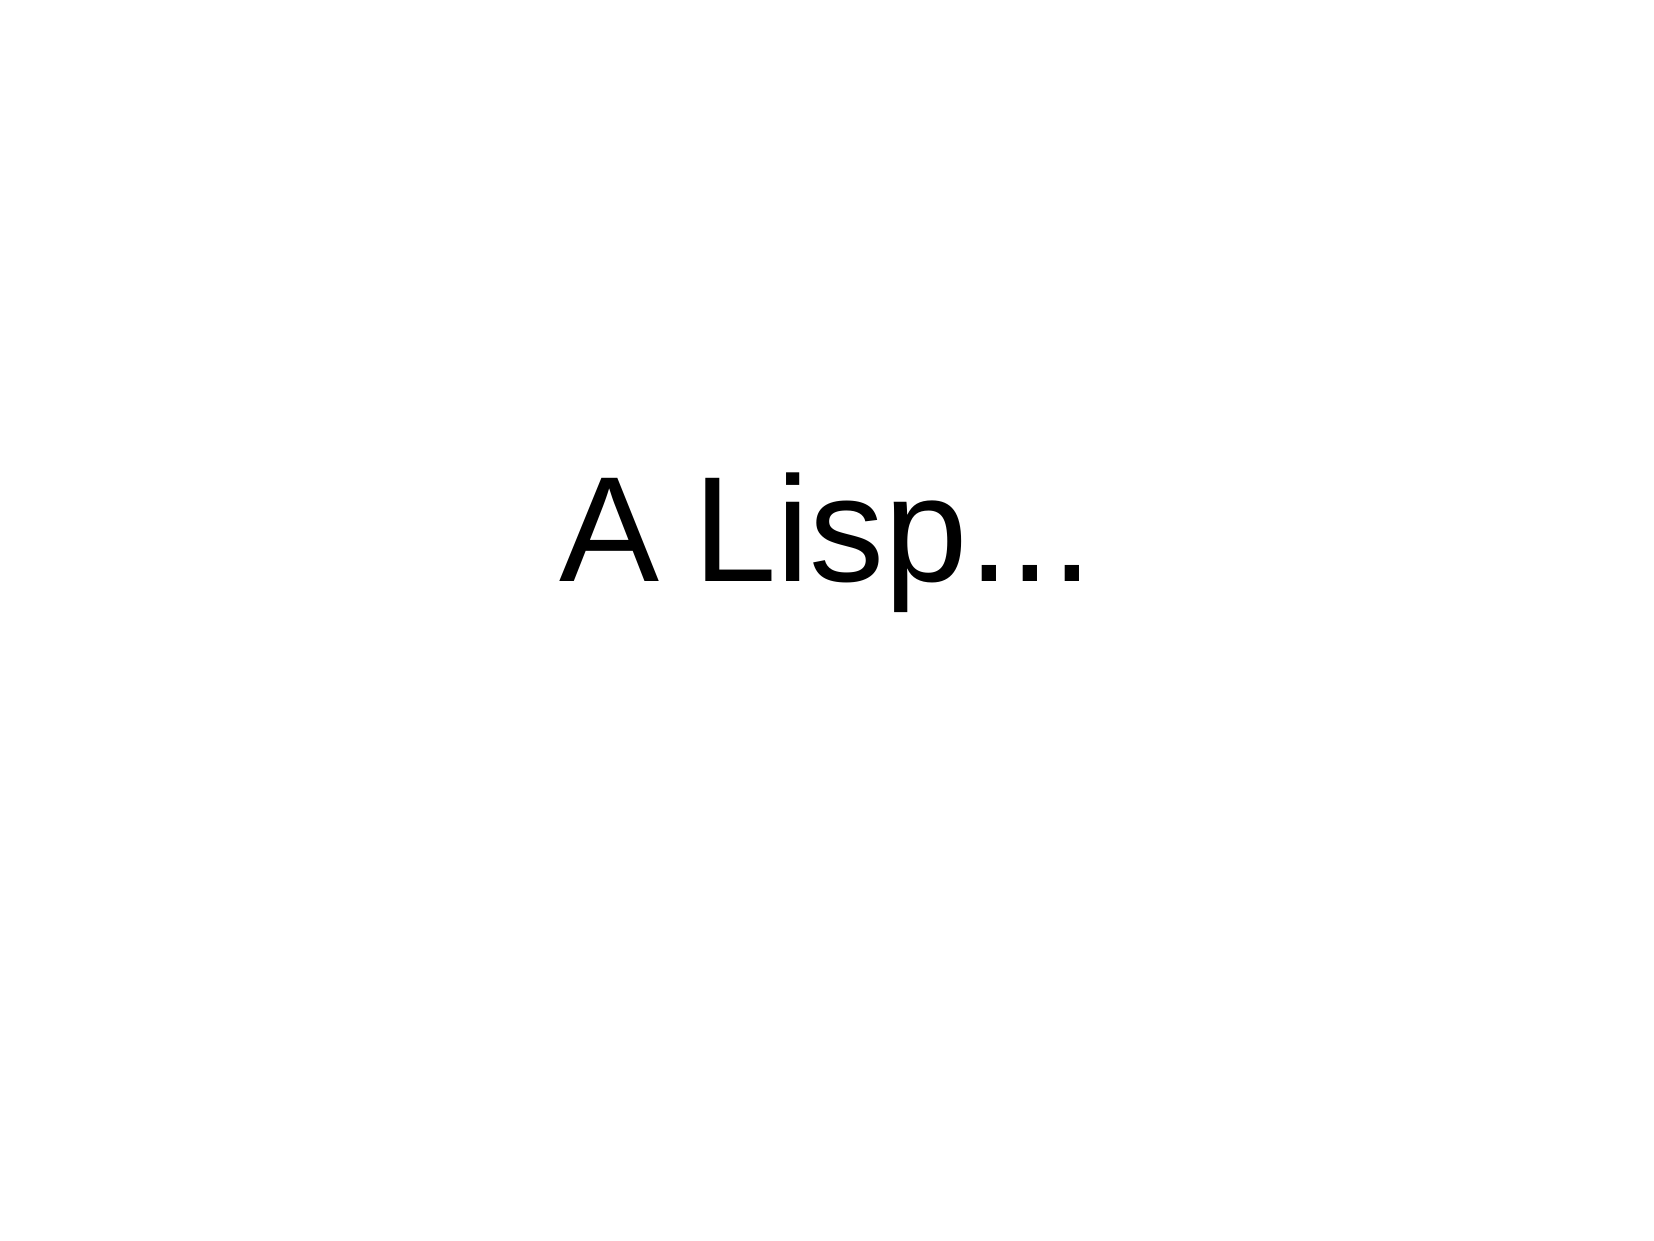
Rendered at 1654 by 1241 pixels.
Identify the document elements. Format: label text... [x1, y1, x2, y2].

subtitle A Lisp... [82, 49, 1571, 1010]
